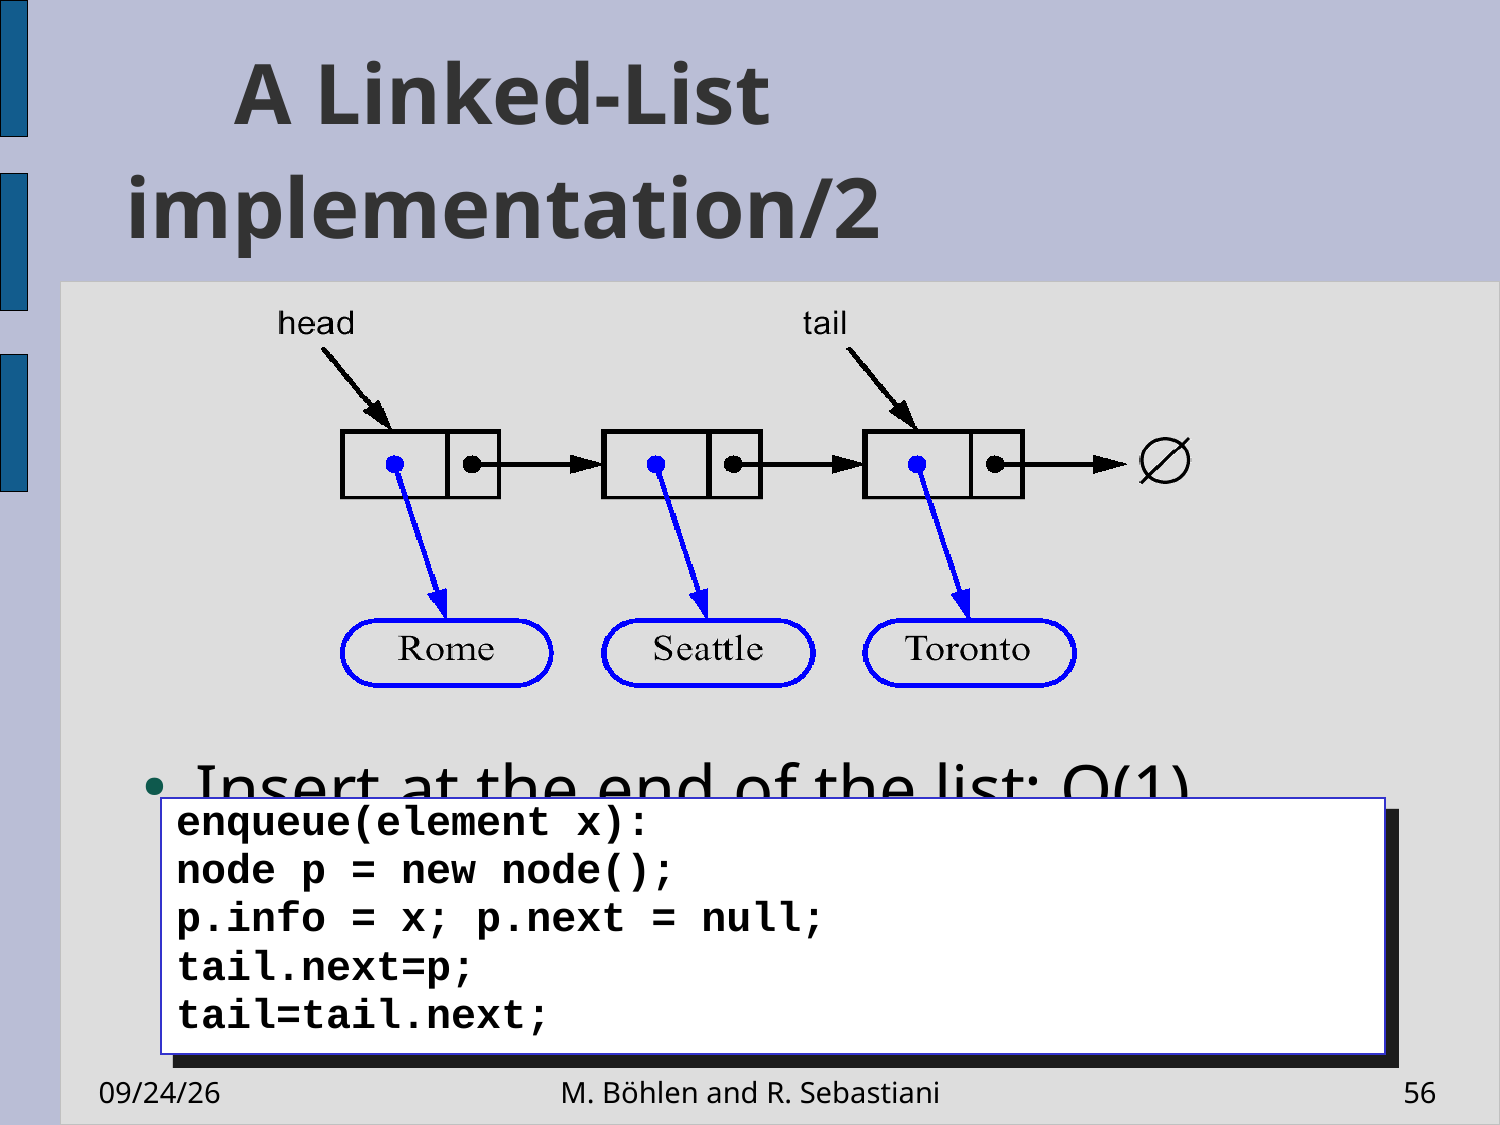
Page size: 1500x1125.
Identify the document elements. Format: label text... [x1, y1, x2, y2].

text_box enqueue(element x): node p = new node(); p.info = x; p.next = null; tail.next=p; tail=tail.next; [161, 797, 1385, 1055]
title A Linked-List implementation/2 [110, 67, 1392, 271]
list Insert at the end of the list: O(1) [110, 312, 1392, 1125]
chart [263, 298, 1209, 701]
